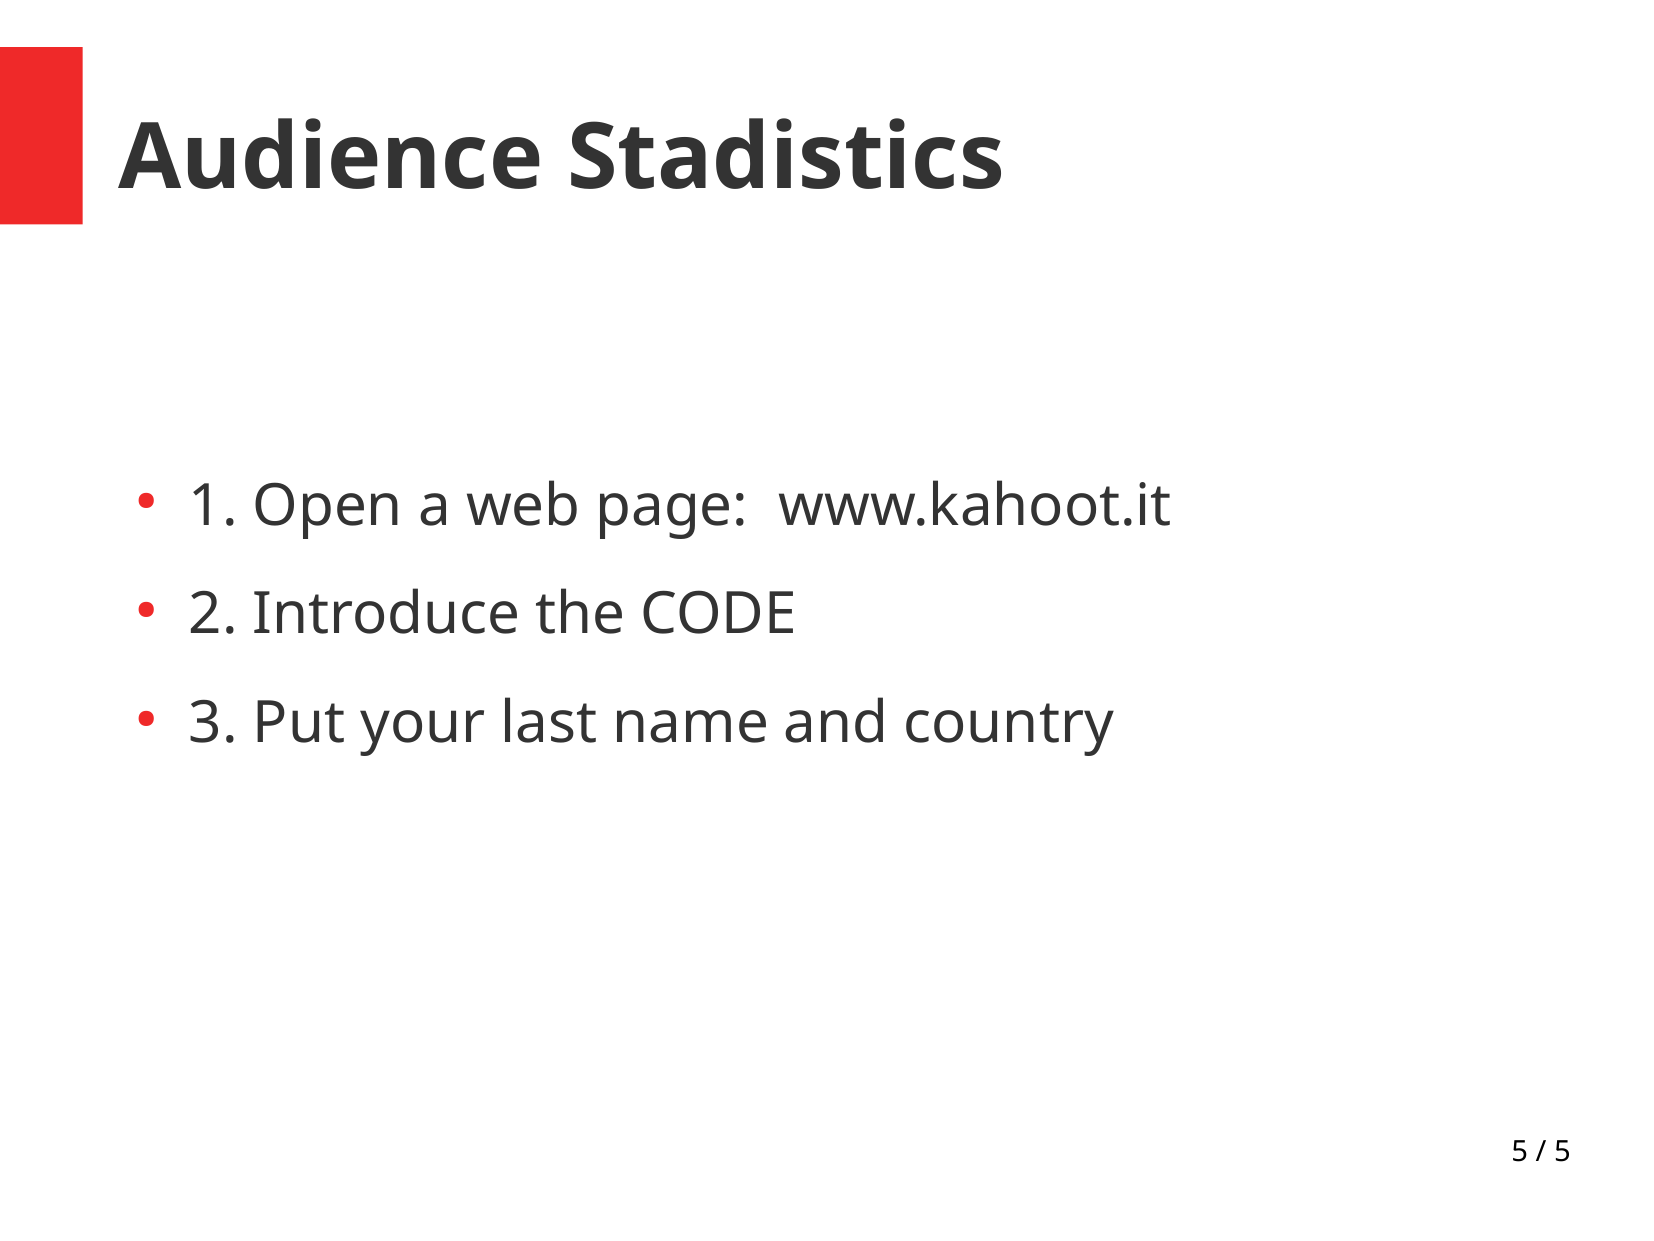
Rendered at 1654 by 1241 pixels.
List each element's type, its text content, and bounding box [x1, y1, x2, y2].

title Audience Stadistics [118, 49, 1571, 257]
list 1. Open a web page: www.kahoot.it 2. Introduce the CODE 3. Put your last name and country [118, 354, 1536, 1074]
